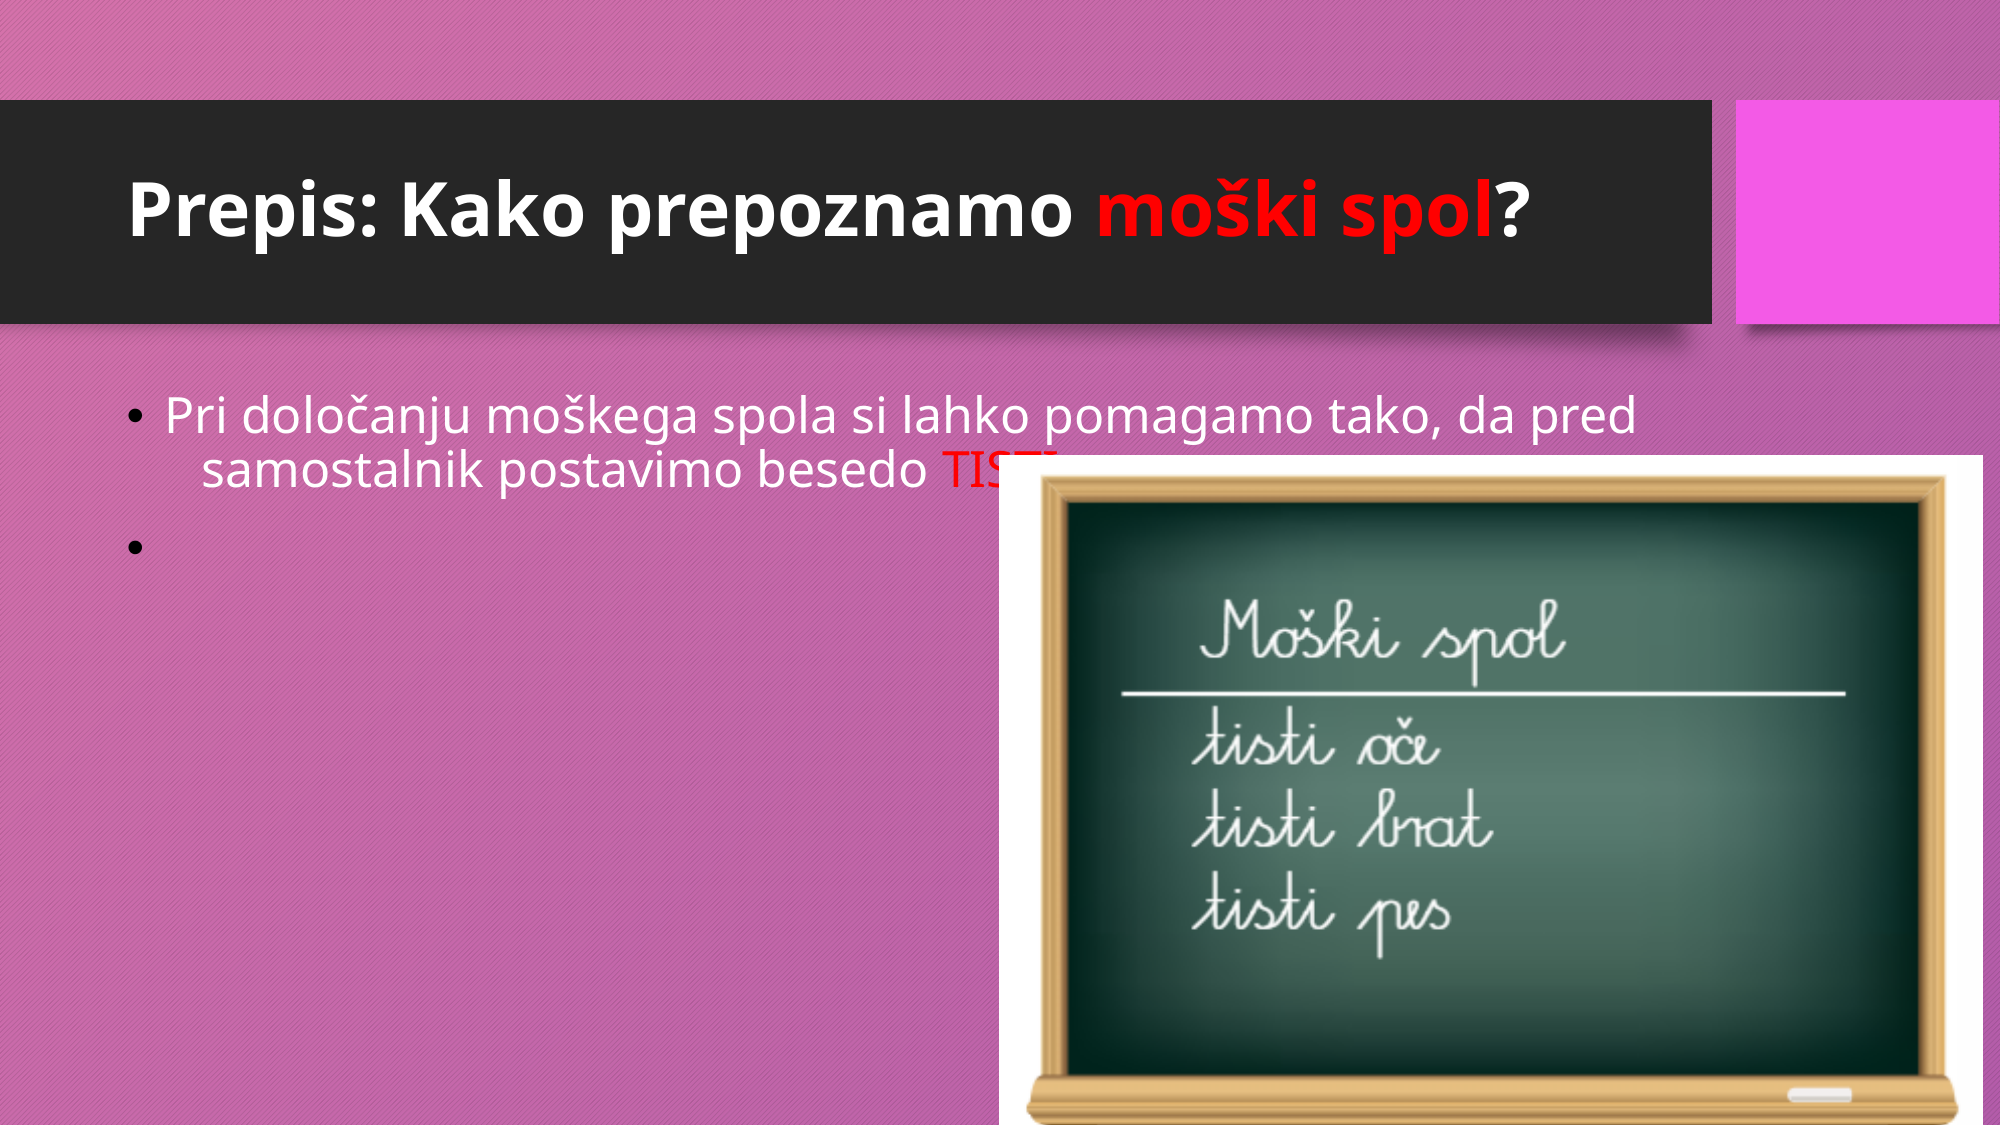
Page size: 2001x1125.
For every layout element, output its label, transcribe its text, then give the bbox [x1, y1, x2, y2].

title Prepis: Kako prepoznamo moški spol? [111, 123, 1689, 301]
list Pri določanju moškega spola si lahko pomagamo tako, da pred samostalnik postavimo besedo TISTI [111, 383, 1689, 974]
picture [999, 455, 1983, 1125]
